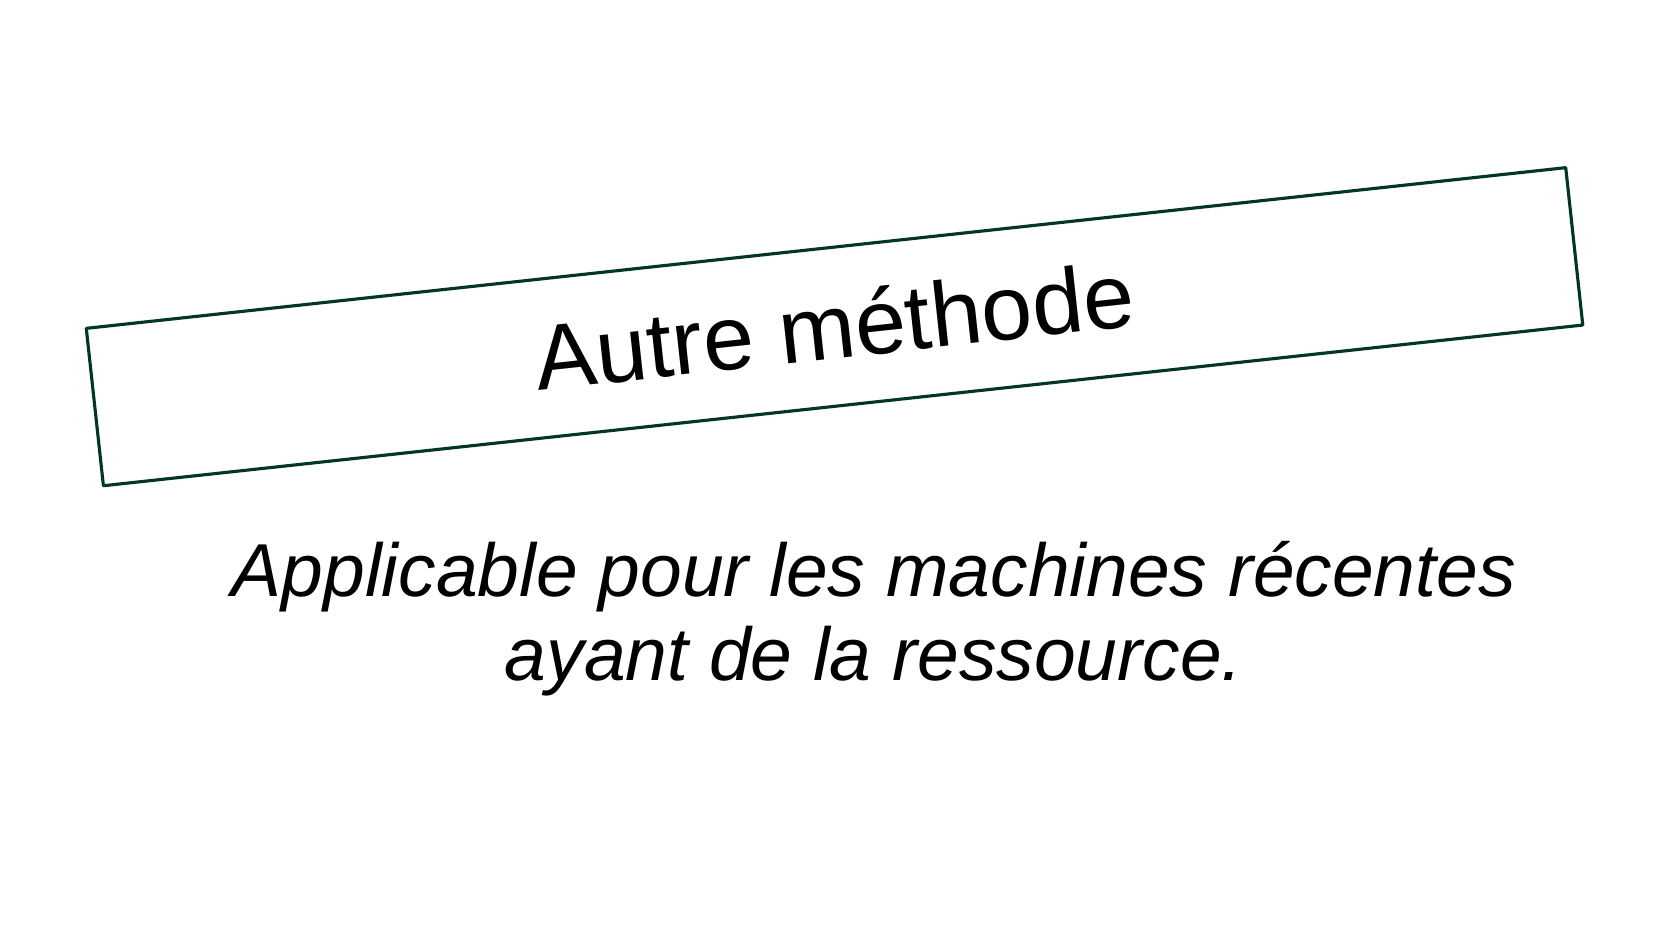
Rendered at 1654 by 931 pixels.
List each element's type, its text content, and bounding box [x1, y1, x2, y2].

title Applicable pour les machines récentes ayant de la ressource. [129, 528, 1619, 697]
title Autre méthode [86, 167, 1583, 486]
